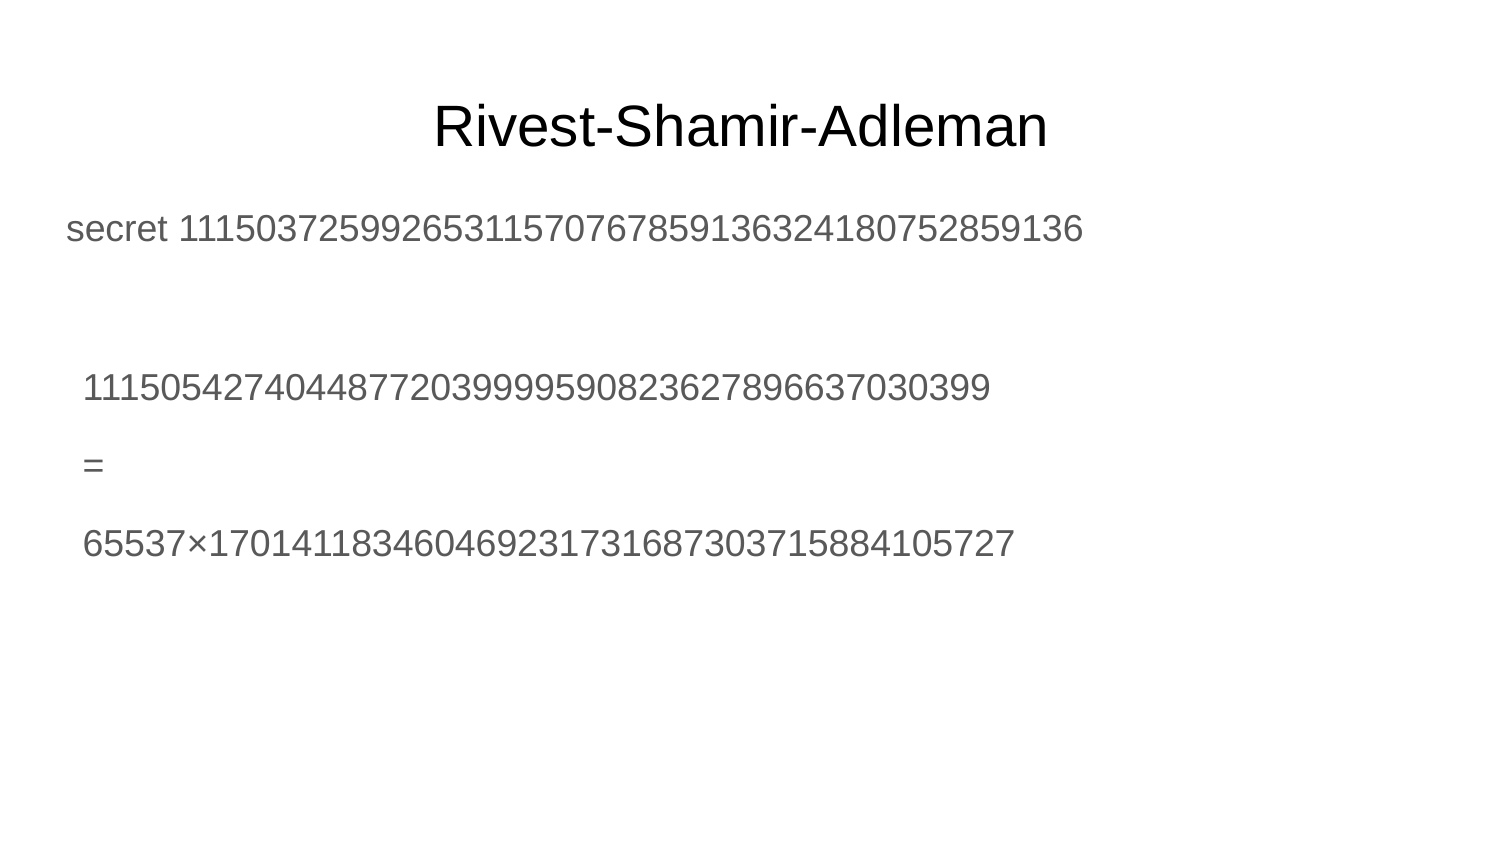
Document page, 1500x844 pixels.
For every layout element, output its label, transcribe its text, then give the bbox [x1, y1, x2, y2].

title Rivest-Shamir-Adleman [418, 72, 1082, 167]
list 11150542740448772039999590823627896637030399 = 65537×170141183460469231731687303715884105727 [67, 347, 1464, 639]
list secret 11150372599265311570767859136324180752859136 [51, 189, 1448, 283]
